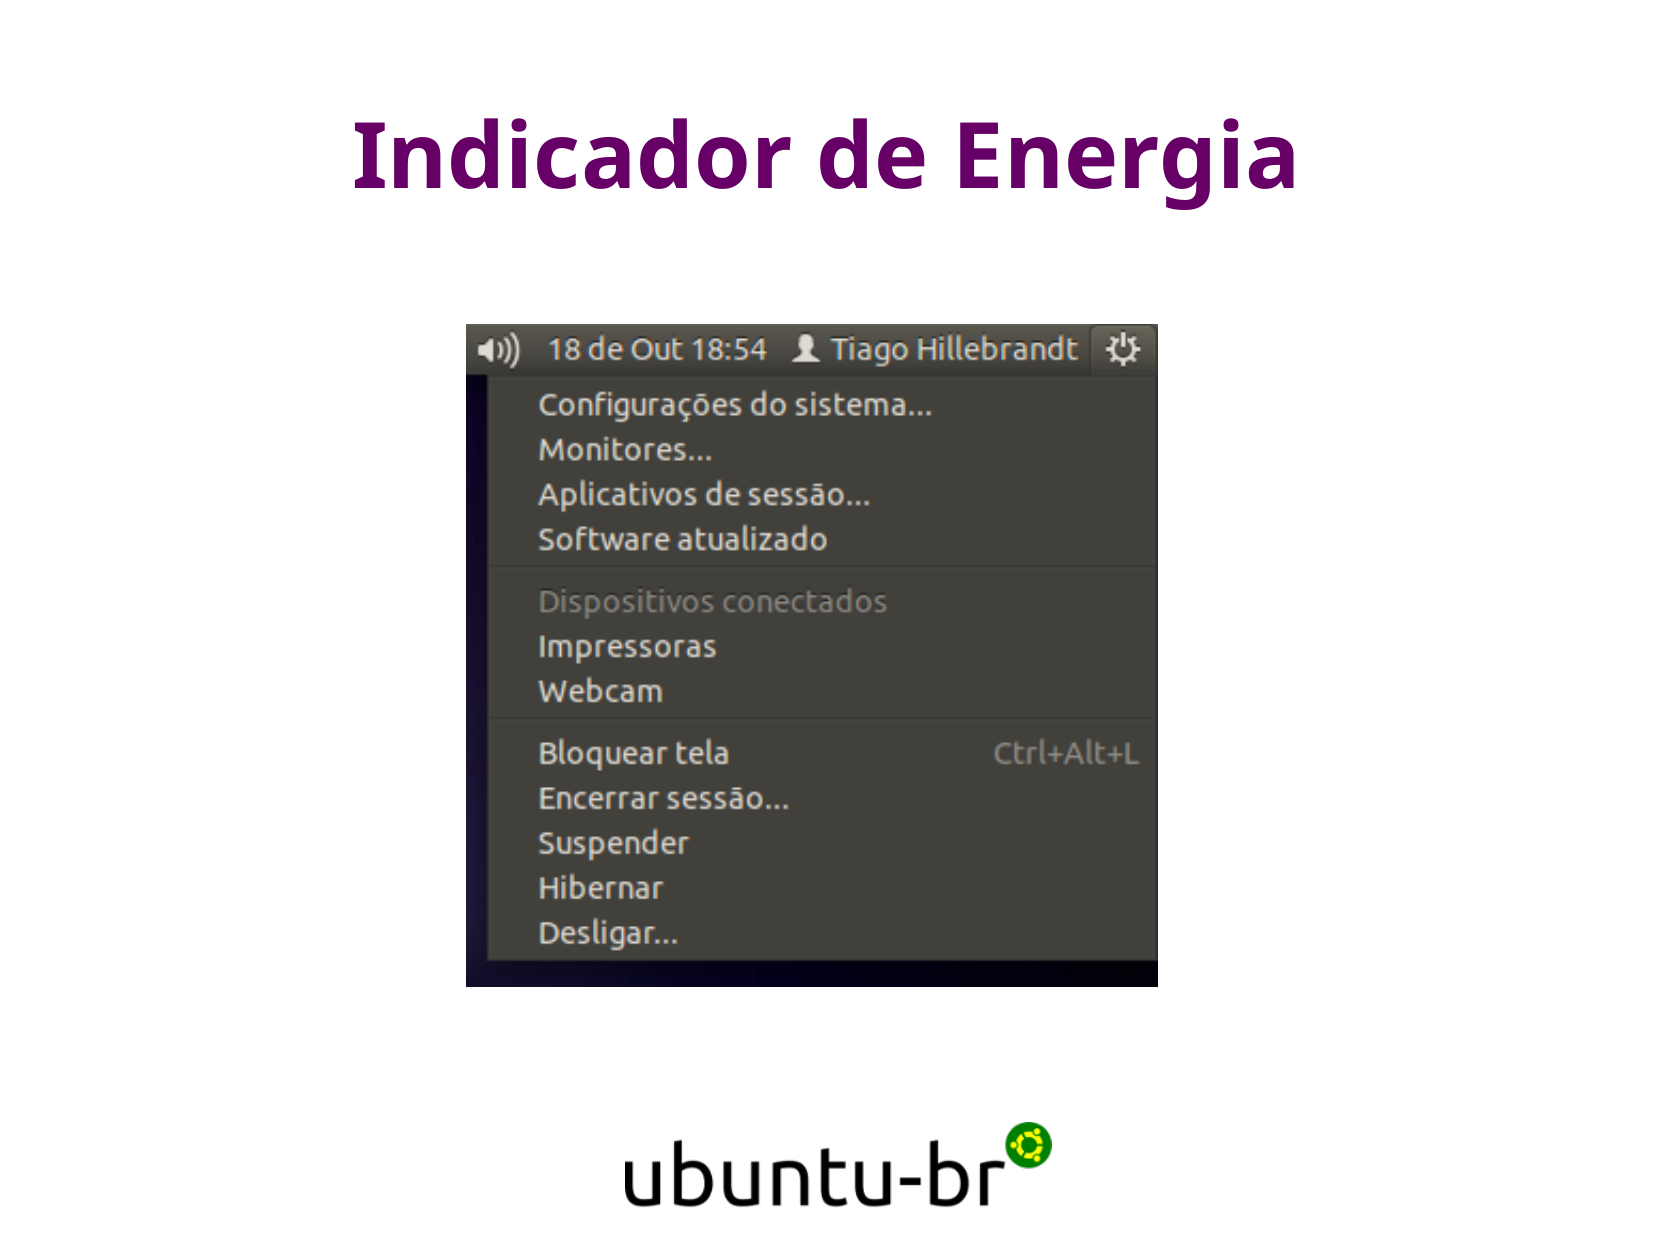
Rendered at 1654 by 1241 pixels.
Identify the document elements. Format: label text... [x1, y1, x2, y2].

picture [625, 1122, 1052, 1223]
title Indicador de Energia [82, 49, 1571, 257]
picture [466, 324, 1158, 987]
